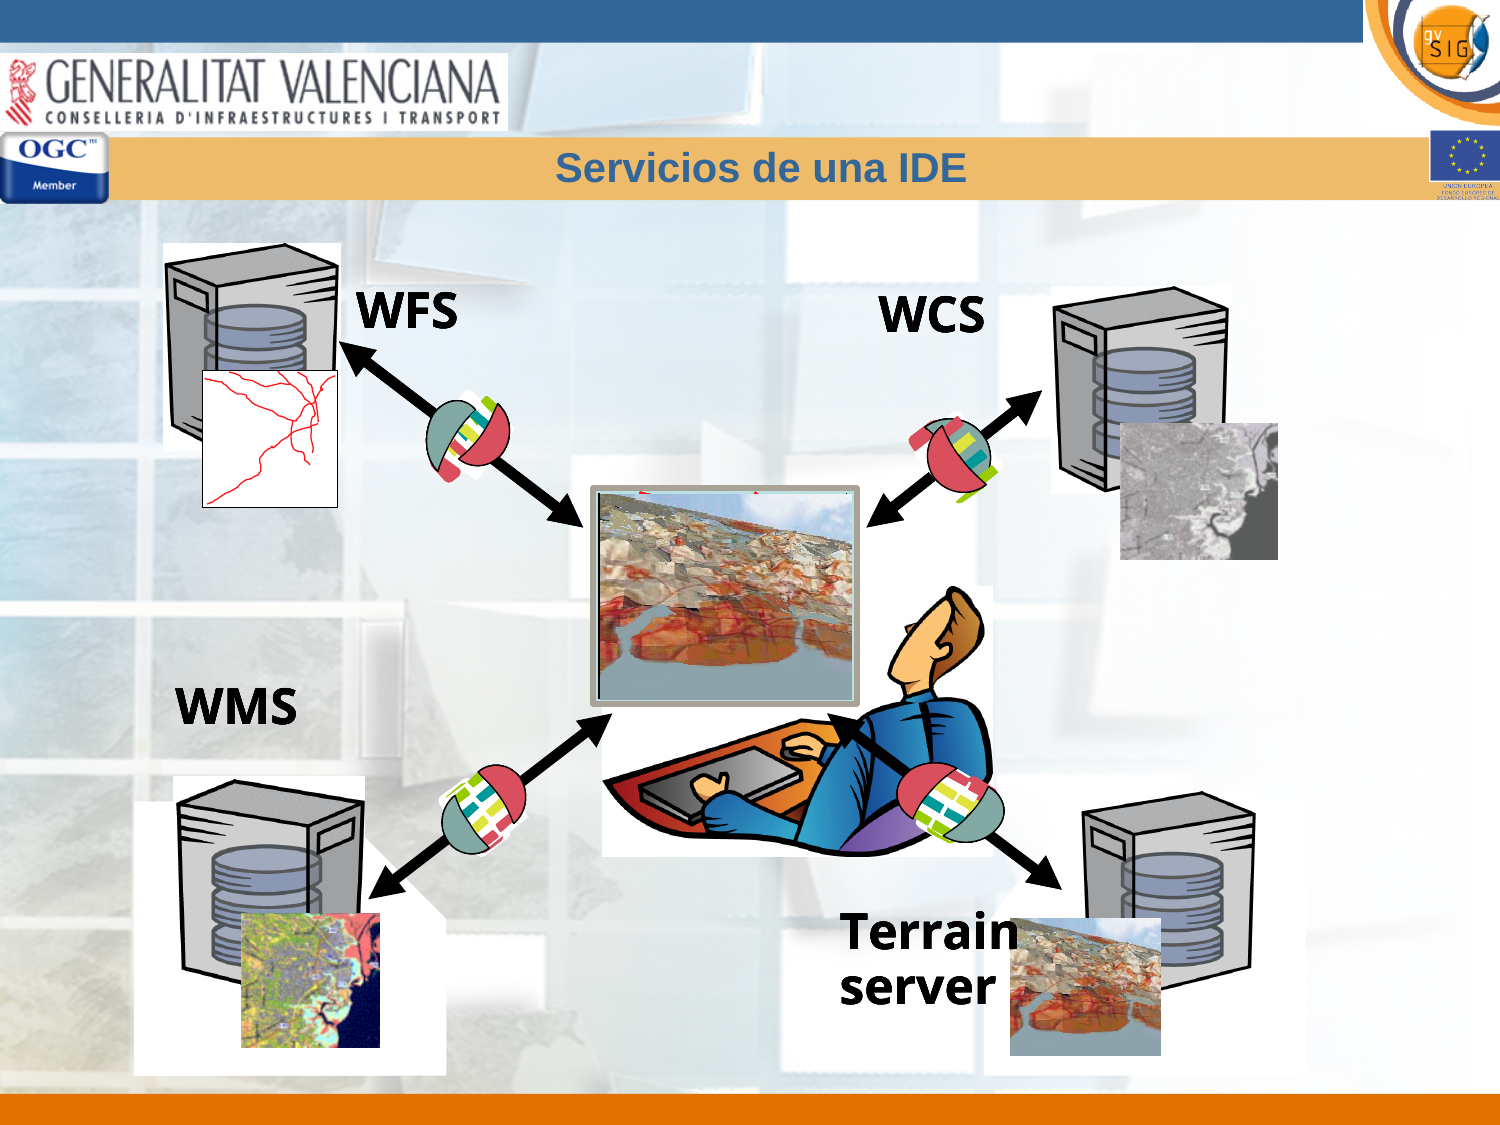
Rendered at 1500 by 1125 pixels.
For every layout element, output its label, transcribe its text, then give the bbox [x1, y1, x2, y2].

picture [1051, 286, 1278, 560]
picture [0, 132, 109, 204]
picture [1429, 129, 1500, 200]
text_box [426, 395, 514, 480]
text_box [133, 801, 447, 1076]
picture [1010, 791, 1258, 1056]
picture [602, 586, 993, 857]
picture [600, 494, 852, 700]
text_box [913, 416, 998, 502]
picture [1363, 0, 1500, 127]
text_box [592, 488, 857, 704]
text_box [338, 341, 377, 377]
picture [974, 795, 982, 804]
text_box [827, 713, 866, 749]
text_box [442, 765, 528, 854]
text_box WCS [878, 280, 979, 343]
text_box WFS [356, 276, 455, 339]
text_box [897, 762, 1004, 843]
picture [173, 776, 380, 1048]
text_box Terrain [839, 897, 1012, 960]
picture [0, 53, 508, 131]
text_box [983, 801, 1306, 1076]
text_box [546, 493, 584, 528]
text_box server [839, 952, 987, 1015]
picture [163, 243, 341, 451]
text_box WMS [175, 672, 282, 735]
text_box [1007, 801, 1080, 918]
text_box [575, 713, 613, 748]
text_box Servicios de una IDE [145, 146, 1389, 202]
text_box [866, 493, 905, 528]
text_box [1005, 390, 1043, 426]
text_box [202, 370, 338, 508]
